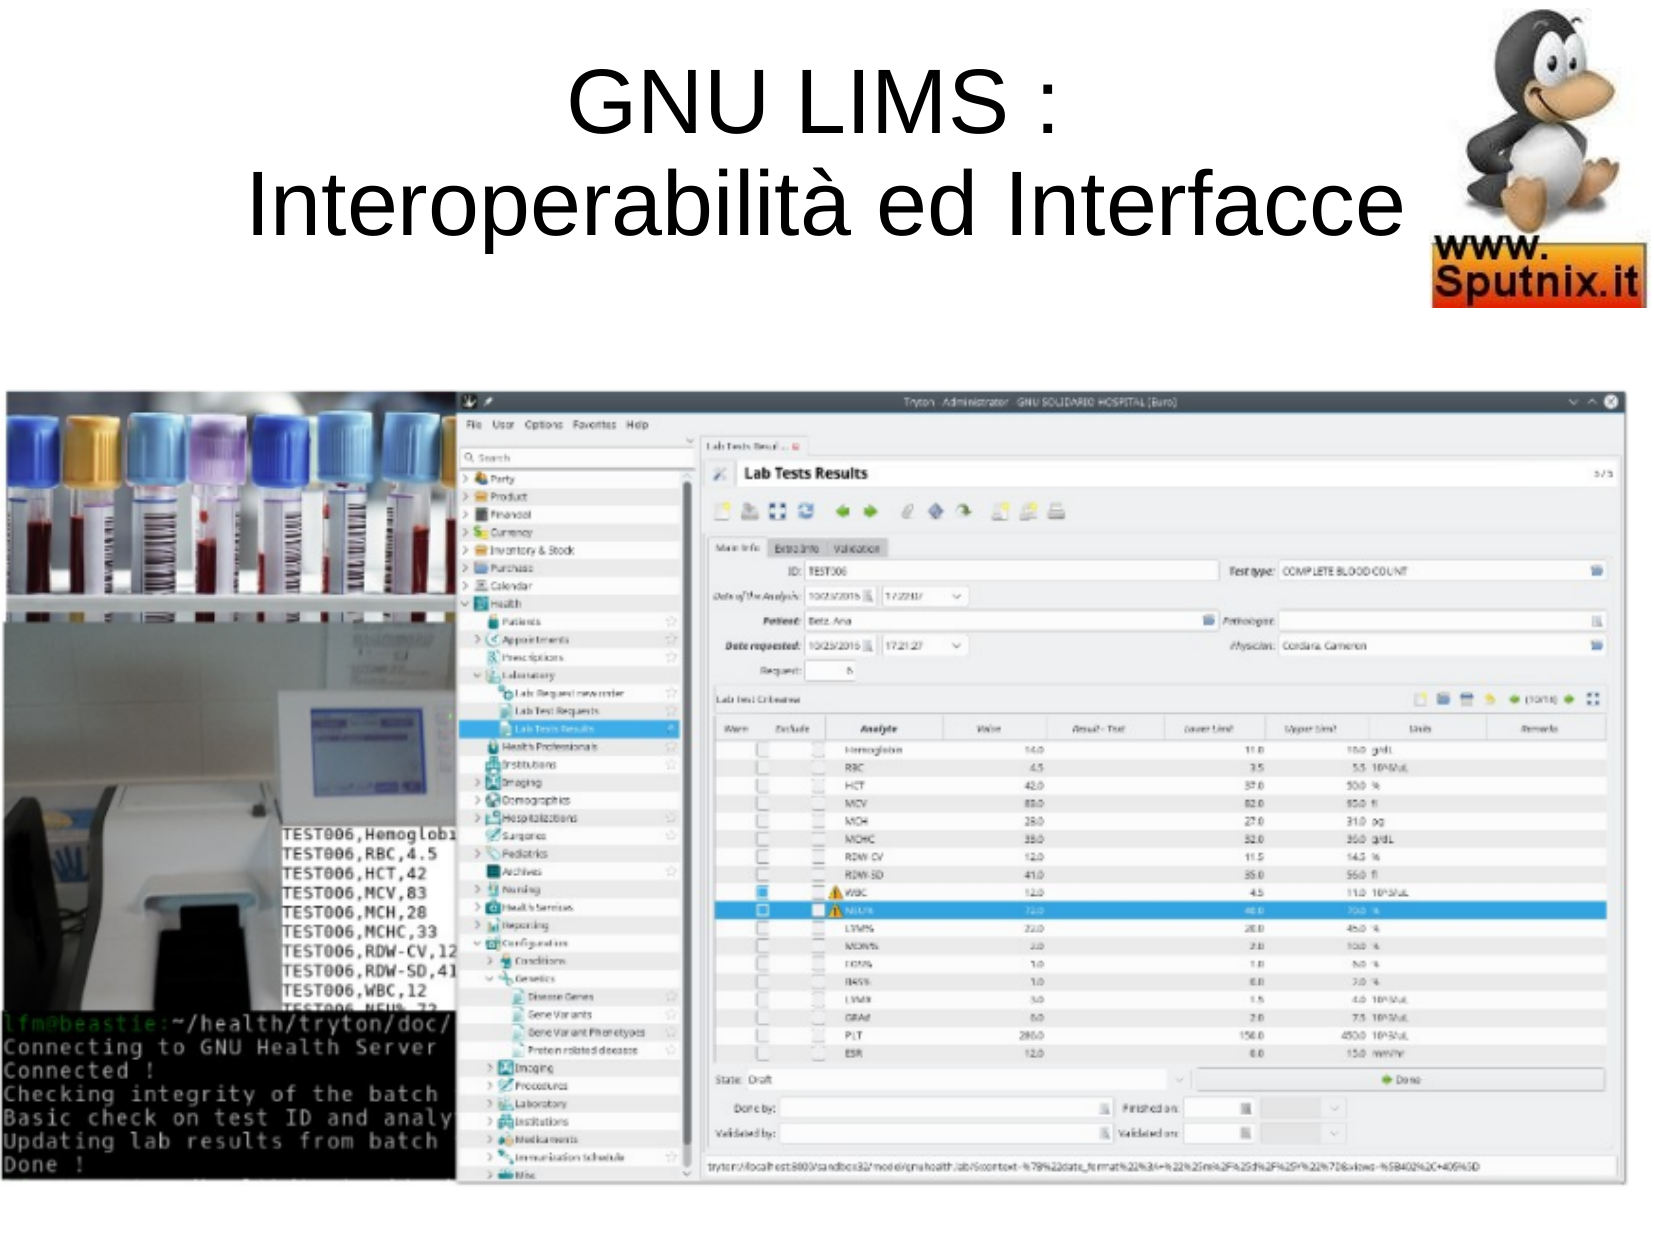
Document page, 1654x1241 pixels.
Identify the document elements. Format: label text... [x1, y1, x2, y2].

title GNU LIMS : Interoperabilità ed Interfacce [82, 49, 1429, 257]
picture [0, 377, 1634, 1189]
picture [1429, 8, 1651, 308]
